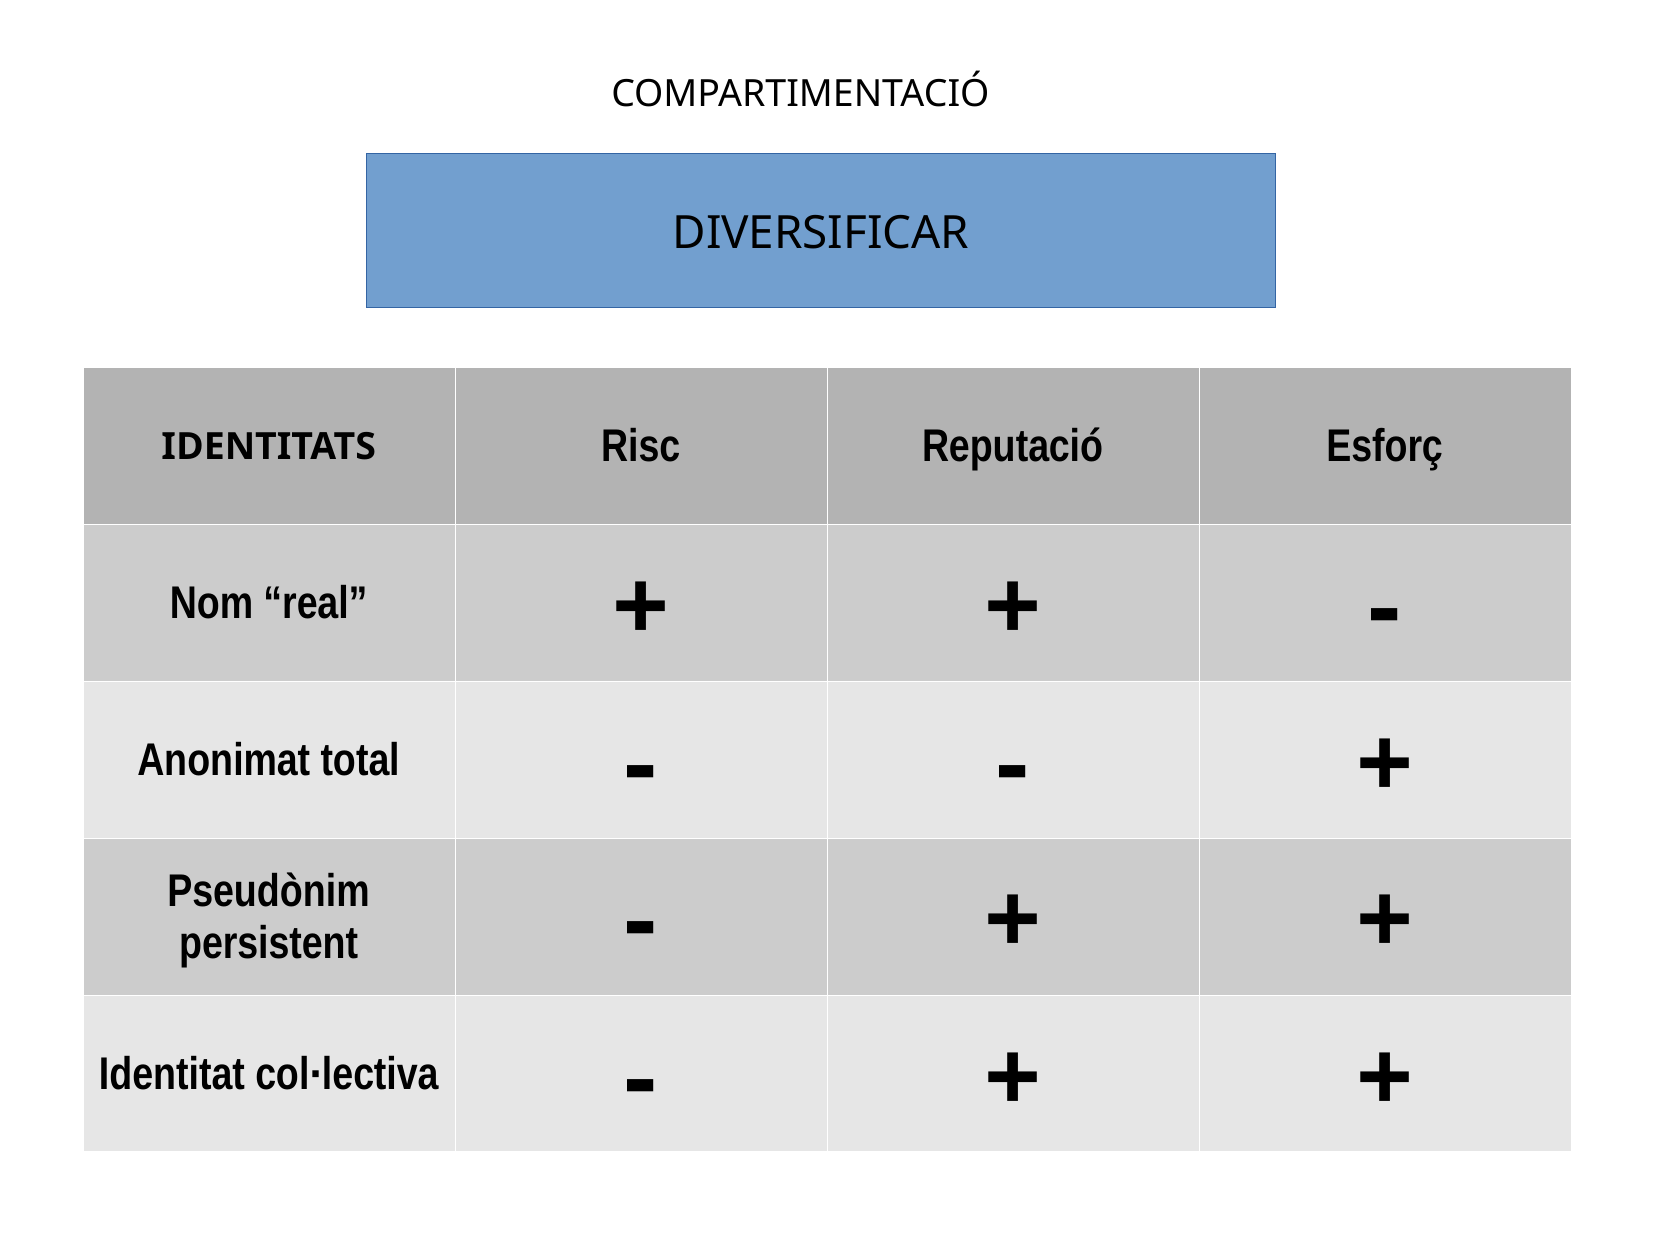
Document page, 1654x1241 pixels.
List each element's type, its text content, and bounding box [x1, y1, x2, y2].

table_cell + [828, 525, 1199, 681]
text_box COMPARTIMENTACIÓ [596, 59, 1034, 125]
table_header Reputació [828, 368, 1199, 524]
table_cell - [456, 682, 827, 838]
table_cell + [828, 839, 1199, 995]
table_cell - [456, 996, 827, 1151]
table_cell + [456, 525, 827, 681]
table_cell - [828, 682, 1199, 838]
table_header Risc [456, 368, 827, 524]
table_cell Anonimat total [84, 682, 455, 838]
table_cell + [1200, 839, 1571, 995]
text_box DIVERSIFICAR [366, 153, 1276, 308]
table_cell Pseudònim persistent [84, 839, 455, 995]
table_cell Nom “real” [84, 525, 455, 681]
table_header Esforç [1200, 368, 1571, 524]
table_header IDENTITATS [84, 368, 455, 524]
table_cell + [1200, 682, 1571, 838]
table_cell + [828, 996, 1199, 1151]
table_cell - [456, 839, 827, 995]
table_cell - [1200, 525, 1571, 681]
table_cell + [1200, 996, 1571, 1151]
table_cell Identitat col·lectiva [84, 996, 455, 1151]
